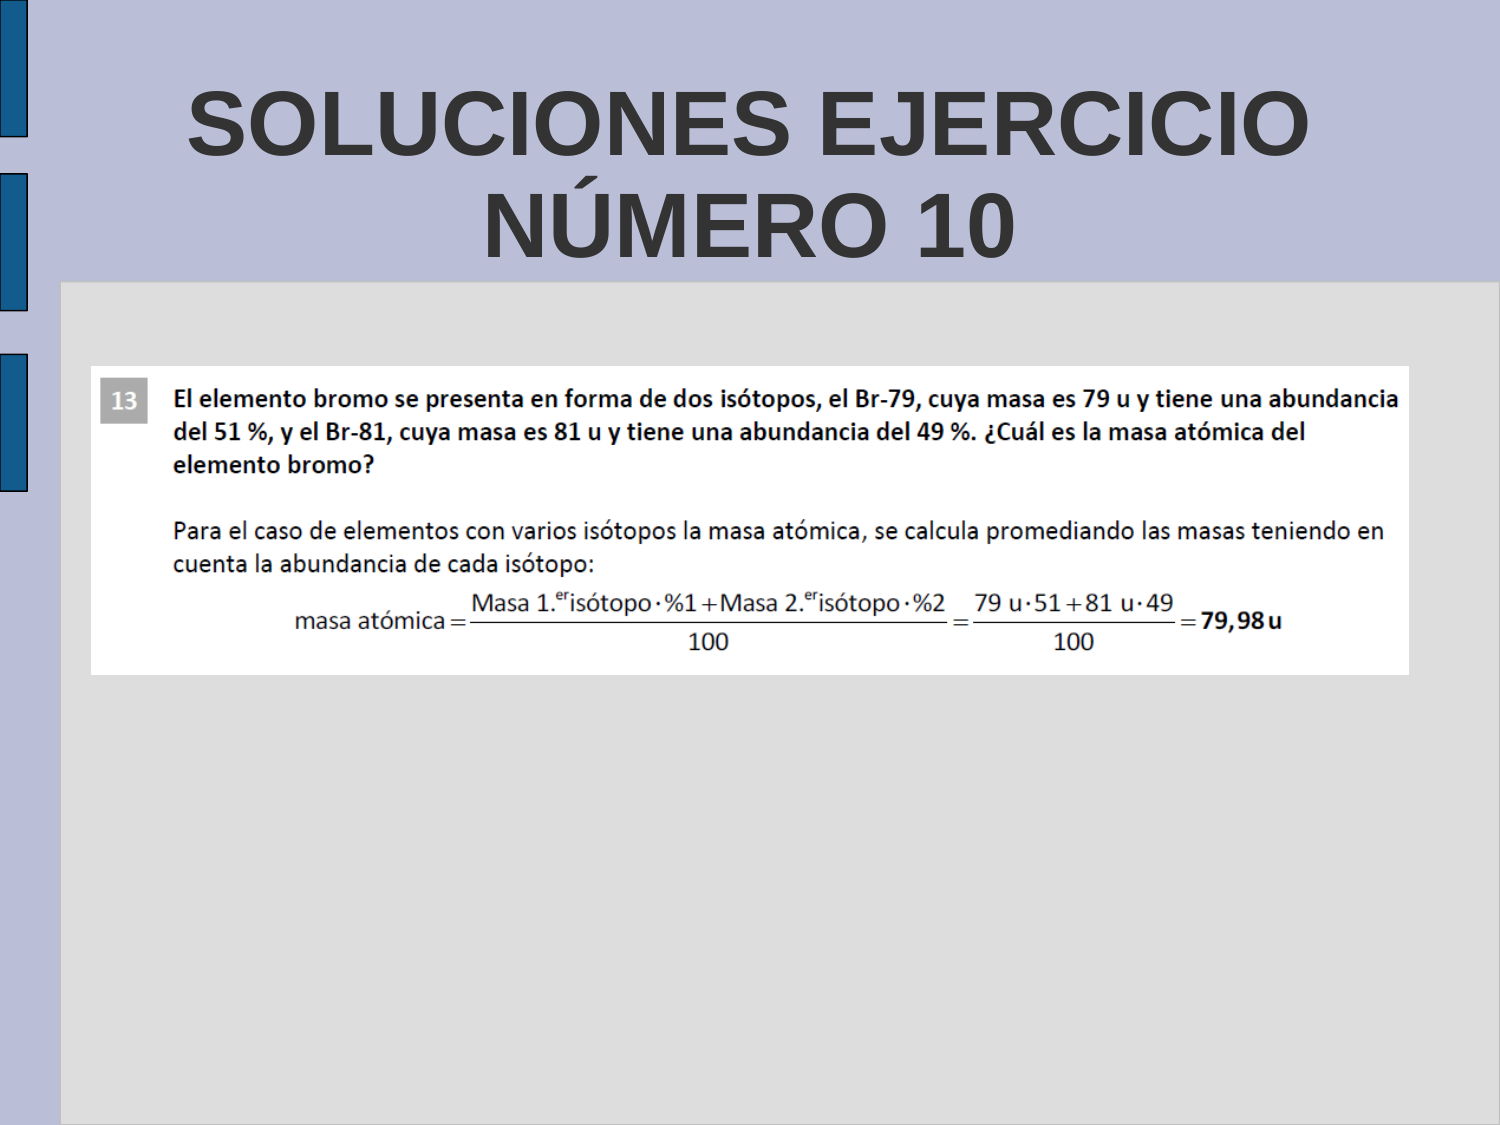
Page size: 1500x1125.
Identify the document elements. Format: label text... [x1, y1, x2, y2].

picture [91, 366, 1409, 676]
title SOLUCIONES EJERCICIO NÚMERO 10 [110, 73, 1391, 279]
